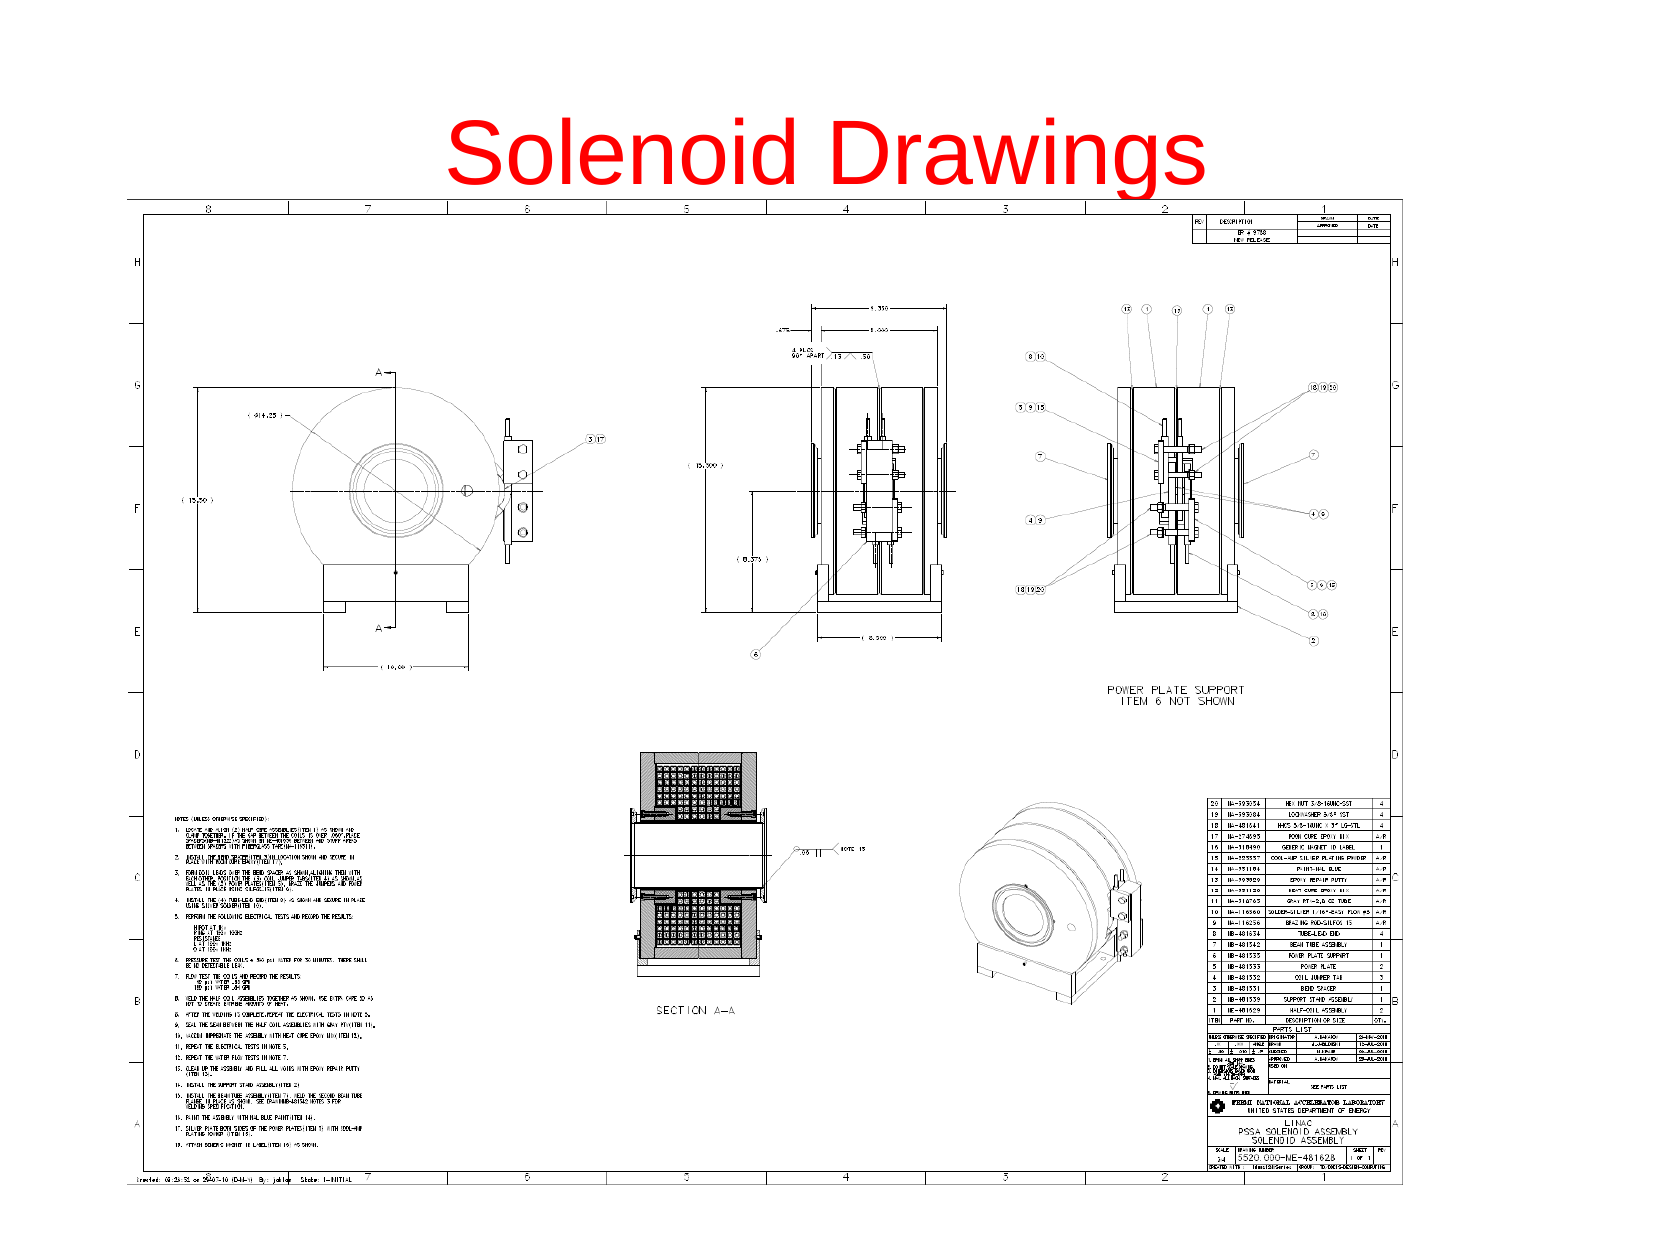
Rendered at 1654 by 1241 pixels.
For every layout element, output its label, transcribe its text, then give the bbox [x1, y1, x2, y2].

picture [127, 199, 1403, 1186]
title Solenoid Drawings [82, 56, 1571, 250]
